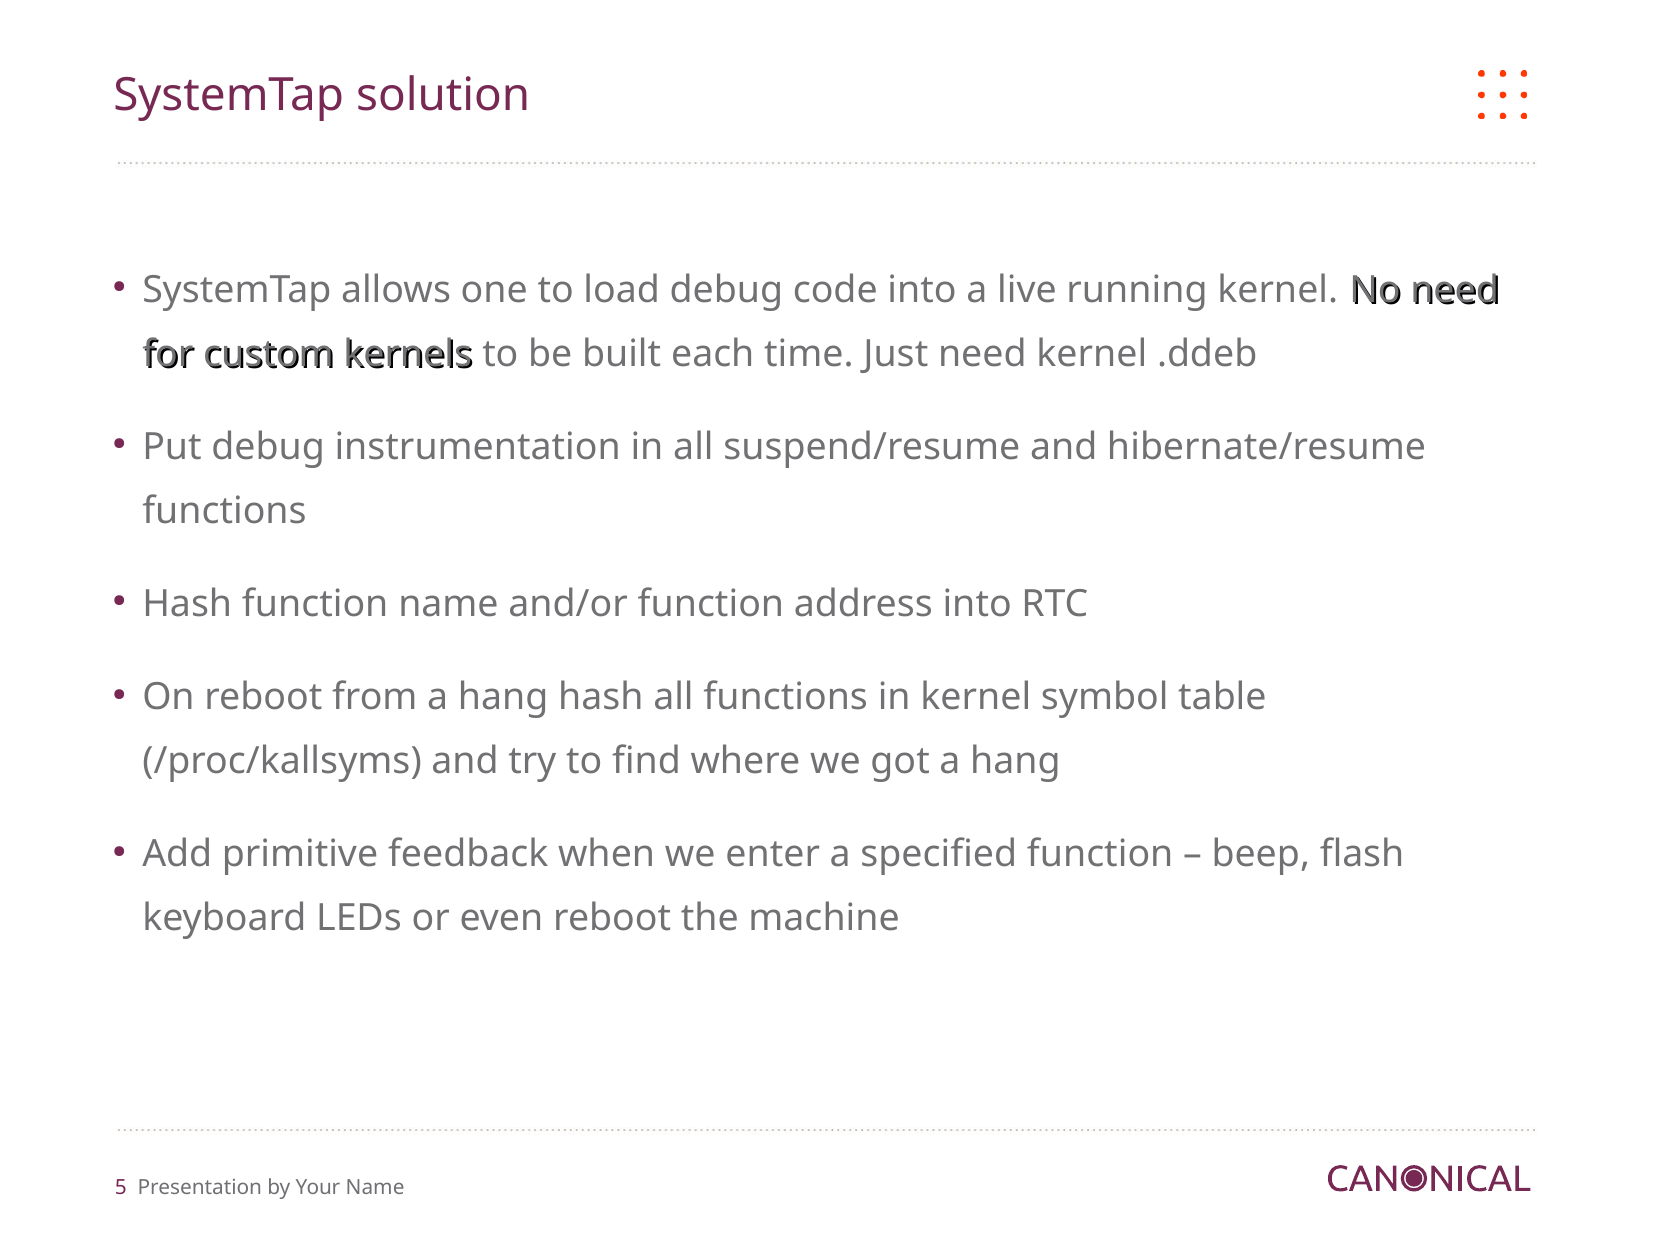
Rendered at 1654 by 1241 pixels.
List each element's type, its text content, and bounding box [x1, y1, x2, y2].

title SystemTap solution [113, 64, 1382, 122]
picture [116, 1128, 1539, 1135]
picture [1478, 70, 1527, 119]
text_box SystemTap allows one to load debug code into a live running kernel. No need for custom kernels to be built each time. Just need kernel .ddeb Put debug instrumentation in all suspend/resume and hibernate/resume functions Hash function name and/or function address into RTC On reboot from a hang hash all functions in kernel symbol table (/proc/kallsyms) and try to find where we got a hang Add primitive feedback when we enter a specified function – beep, flash keyboard LEDs or even reboot the machine [97, 242, 1552, 1032]
picture [116, 160, 1539, 168]
